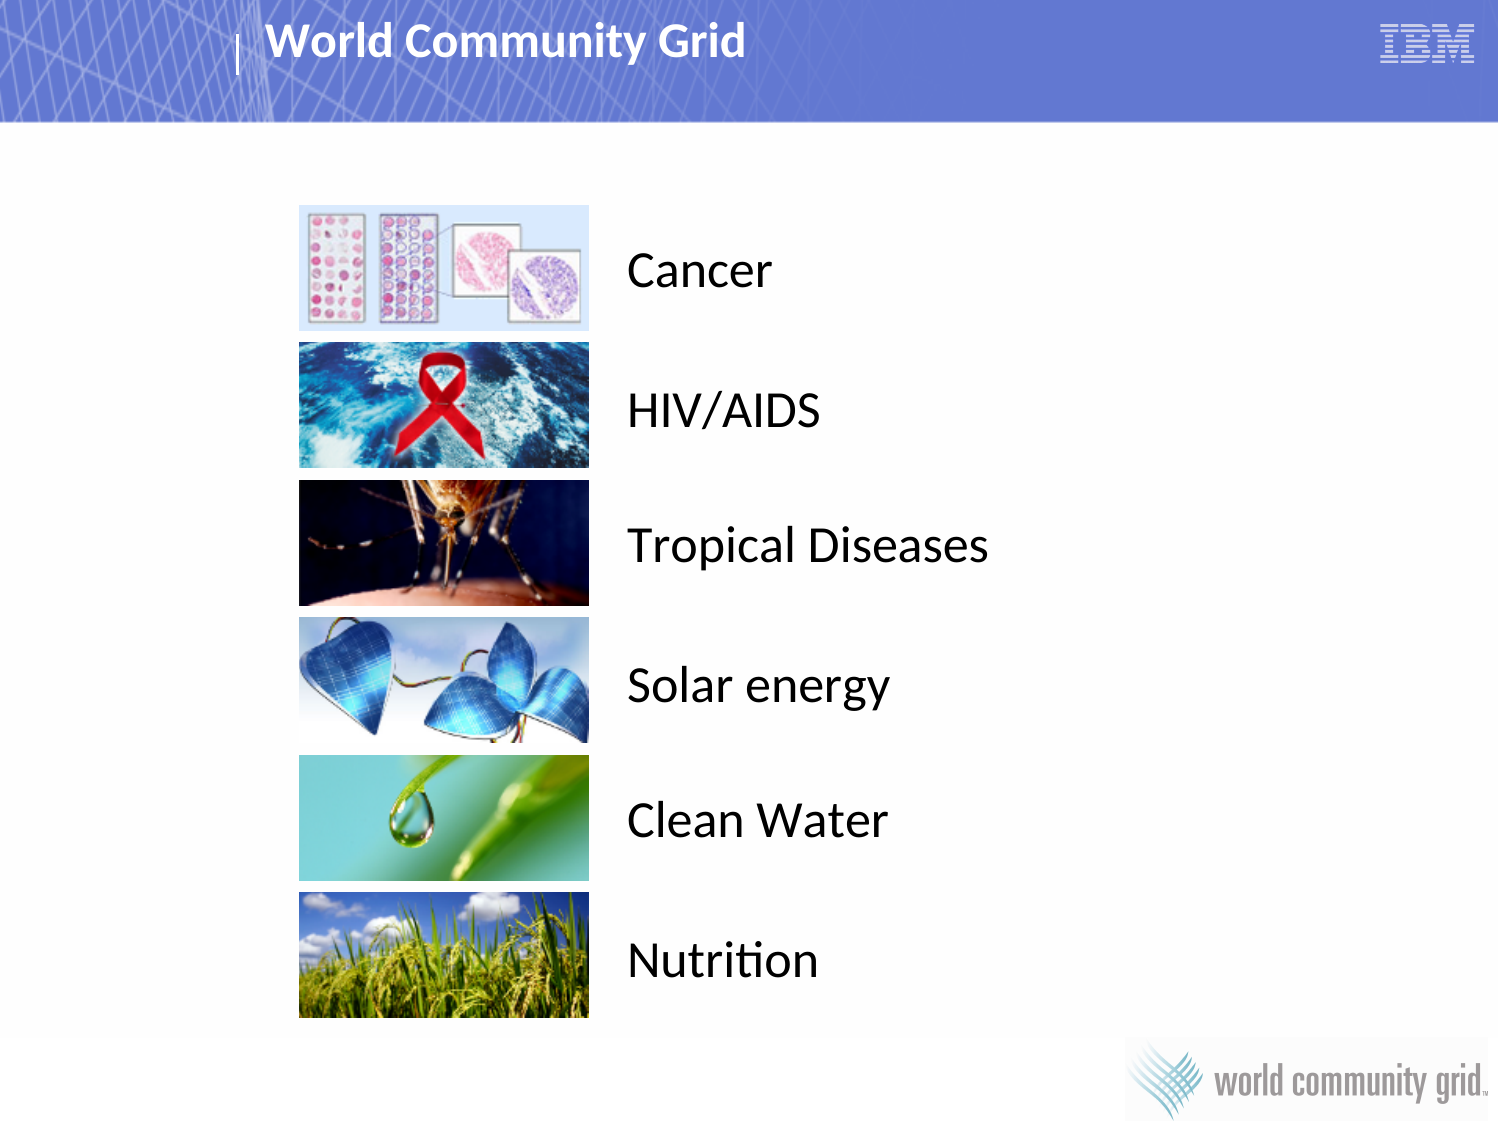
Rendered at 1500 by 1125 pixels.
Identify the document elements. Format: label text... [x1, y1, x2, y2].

picture [299, 617, 589, 743]
text_box Solar energy [612, 642, 1200, 721]
picture [299, 342, 589, 468]
text_box Clean Water [612, 777, 1200, 856]
picture [1125, 1037, 1488, 1121]
text_box Tropical Diseases [612, 502, 1200, 581]
text_box Nutrition [612, 917, 1200, 996]
picture [299, 205, 589, 331]
picture [299, 892, 589, 1018]
picture [299, 480, 589, 606]
picture [1380, 24, 1476, 63]
text_box Cancer [612, 227, 1025, 306]
picture [299, 755, 589, 881]
text_box HIV/AIDS [612, 367, 1025, 446]
